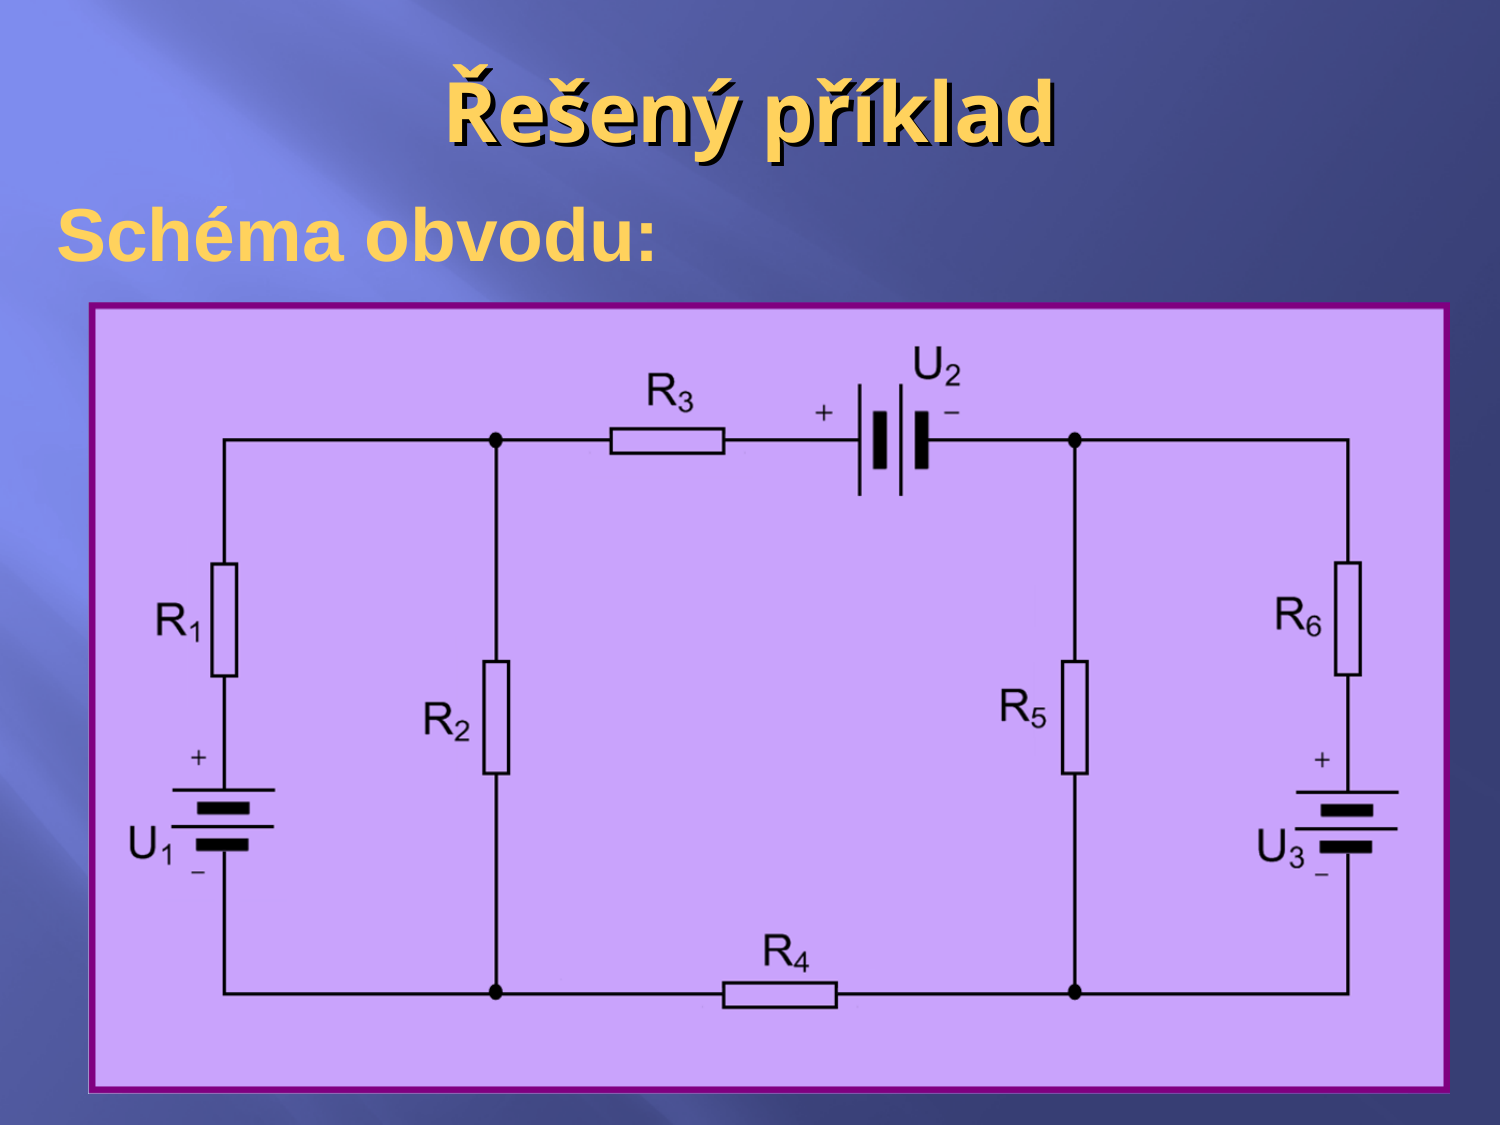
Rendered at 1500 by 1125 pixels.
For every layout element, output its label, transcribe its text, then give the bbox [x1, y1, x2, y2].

text_box Schéma obvodu: [41, 172, 680, 291]
title Řešený příklad [75, 45, 1426, 173]
picture [88, 302, 1450, 1094]
